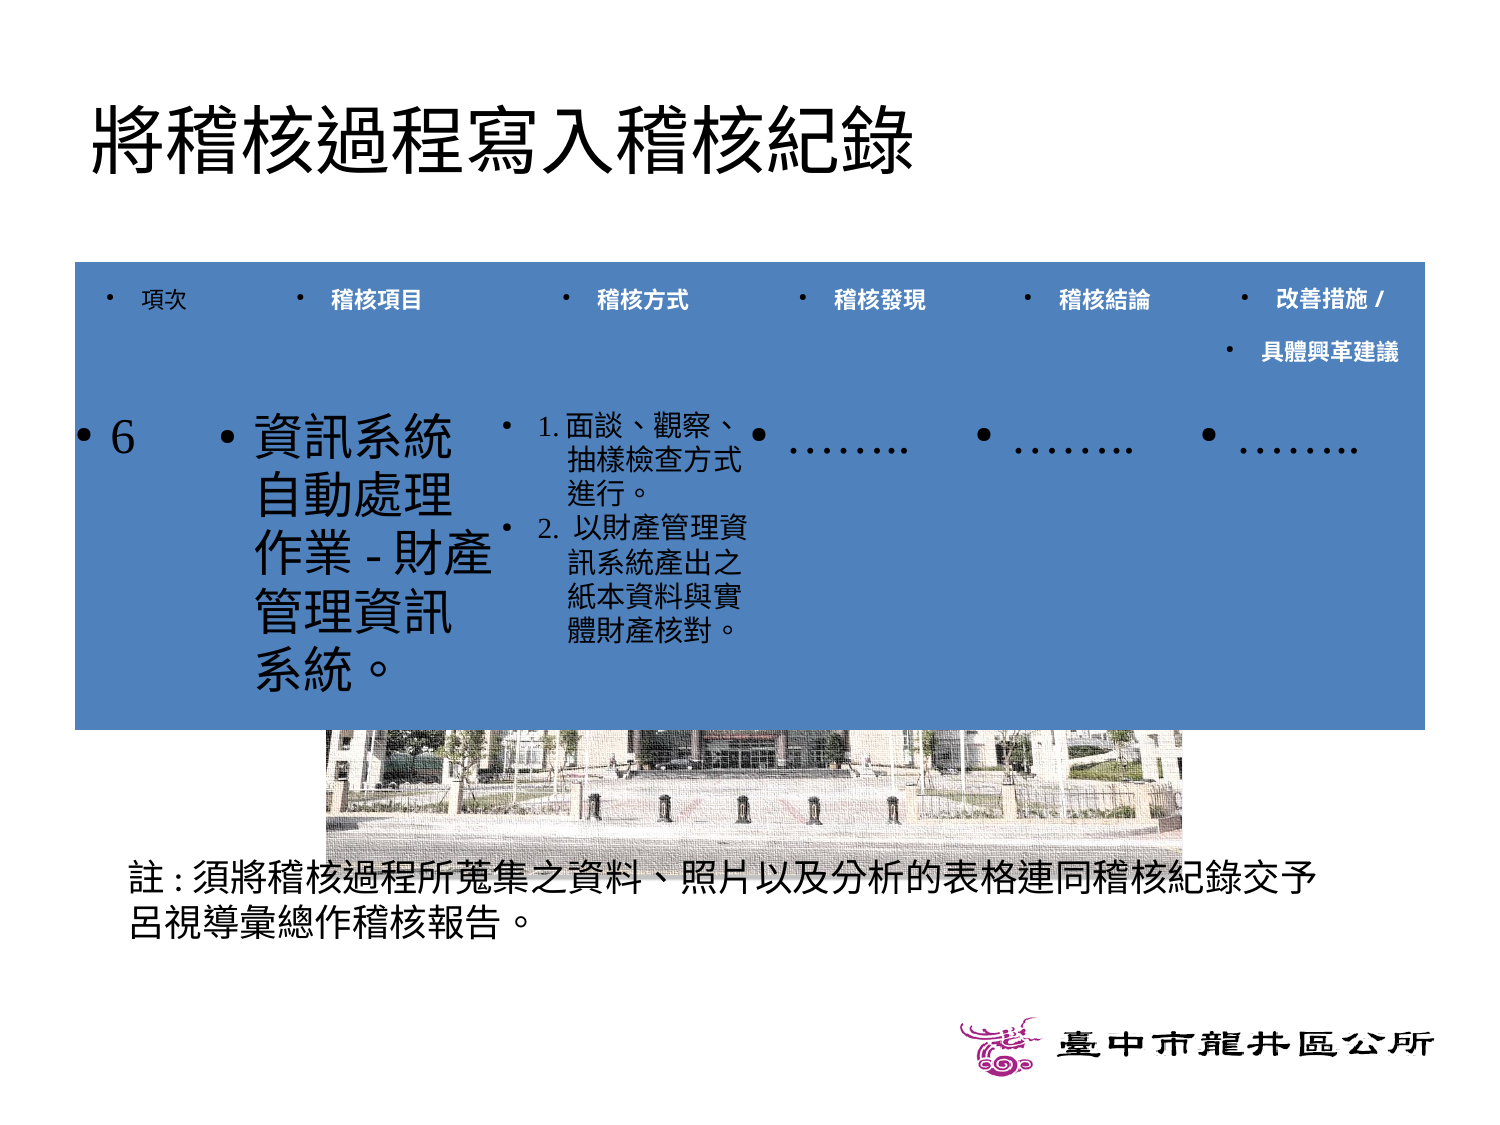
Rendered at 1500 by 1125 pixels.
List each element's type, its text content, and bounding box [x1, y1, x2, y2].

title 將稽核過程寫入稽核紀錄 [75, 45, 1426, 233]
table_header 項次 [75, 262, 218, 409]
table_cell 6 [75, 409, 218, 730]
table_cell 資訊系統自動處理作業-財產管理資訊系統。 [218, 409, 502, 730]
table_header 稽核發現 [750, 262, 975, 409]
table_cell …….. [975, 409, 1200, 730]
table_header 改善措施/ 具體興革建議 [1200, 262, 1425, 409]
table_cell …….. [1200, 409, 1425, 730]
table_header 稽核方式 [502, 262, 750, 409]
table_header 稽核項目 [218, 262, 502, 409]
text_box 註:須將稽核過程所蒐集之資料、照片以及分析的表格連同稽核紀錄交予呂視導彙總作稽核報告。 [112, 846, 1365, 953]
table_cell 1.面談、觀察、抽樣檢查方式進行。 2. 以財產管理資訊系統產出之紙本資料與實體財產核對。 [502, 409, 750, 730]
table_cell …….. [750, 409, 975, 730]
table_header 稽核結論 [975, 262, 1200, 409]
